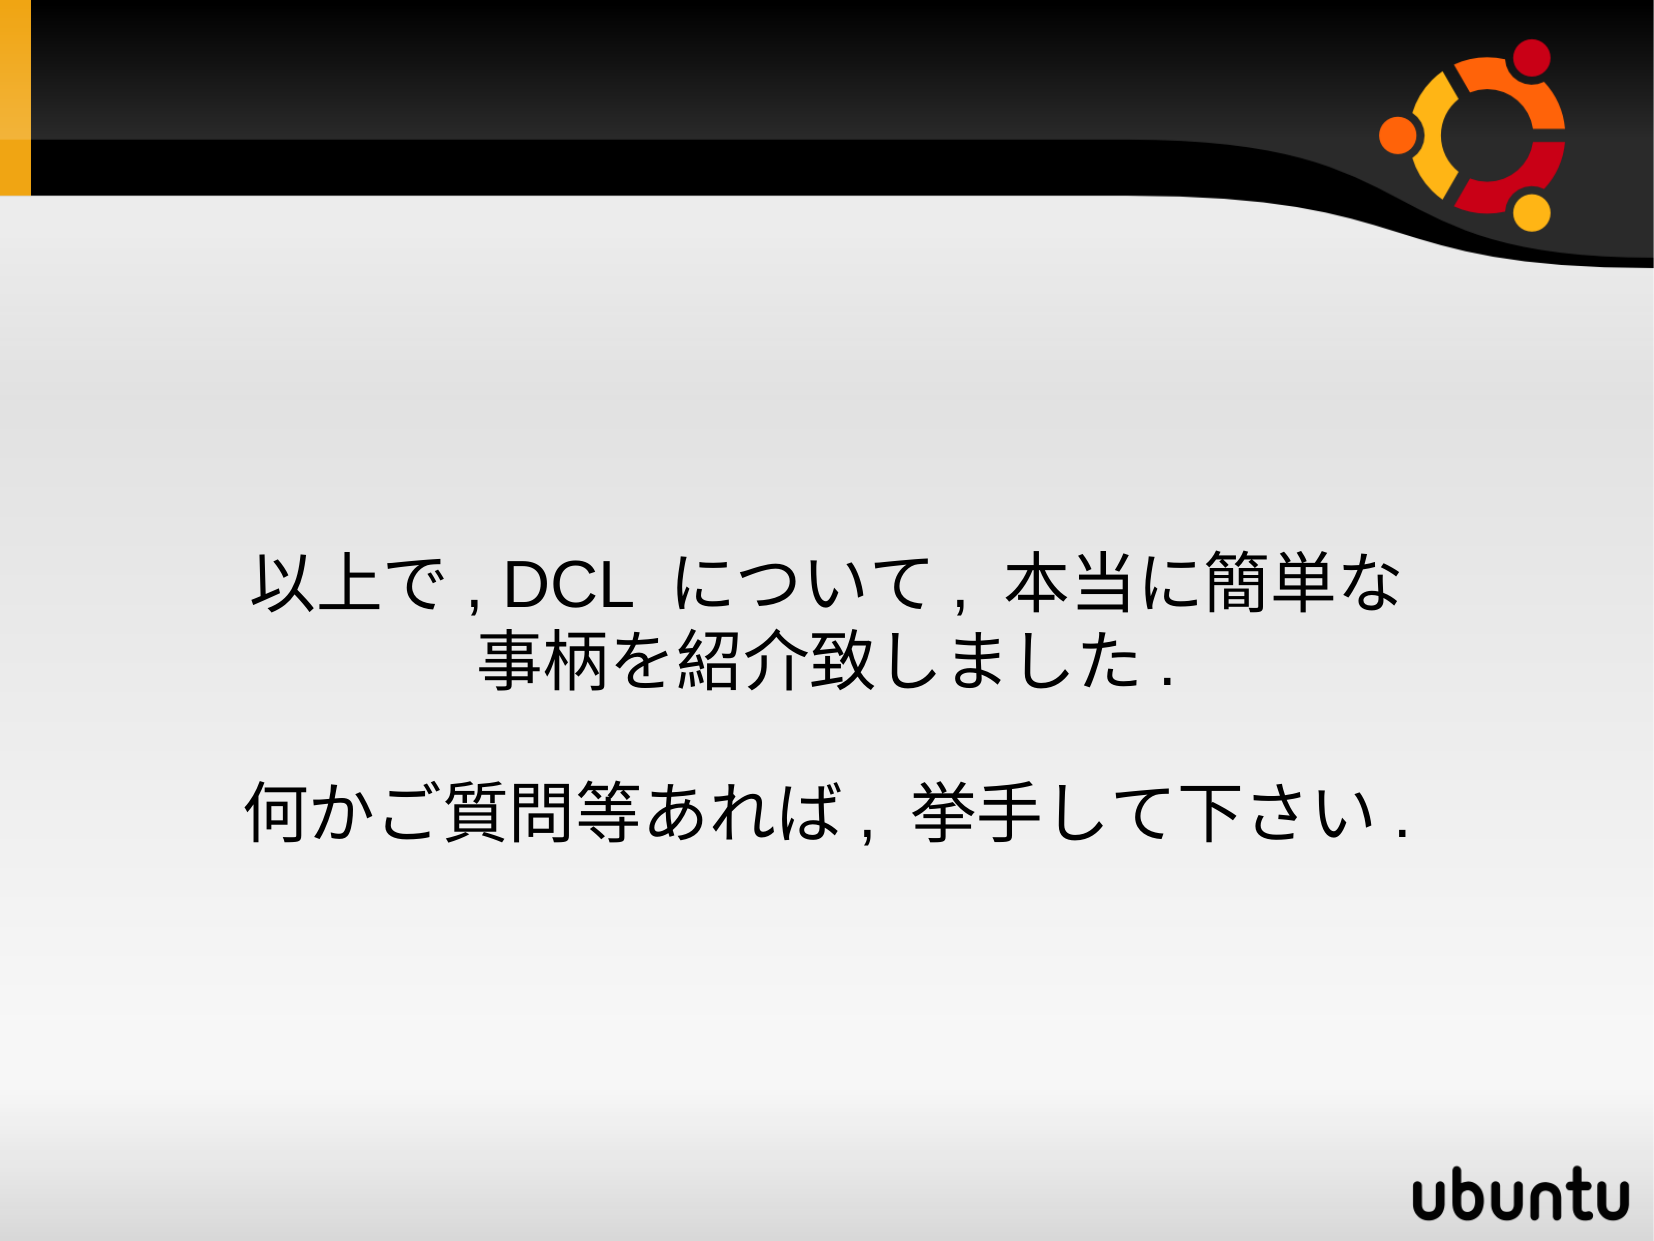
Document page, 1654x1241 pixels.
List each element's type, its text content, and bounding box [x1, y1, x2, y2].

picture [0, 0, 1654, 1241]
subtitle 以上で, DCL について, 本当に簡単な 事柄を紹介致しました. 何かご質問等あれば, 挙手して下さい. [82, 297, 1571, 1102]
